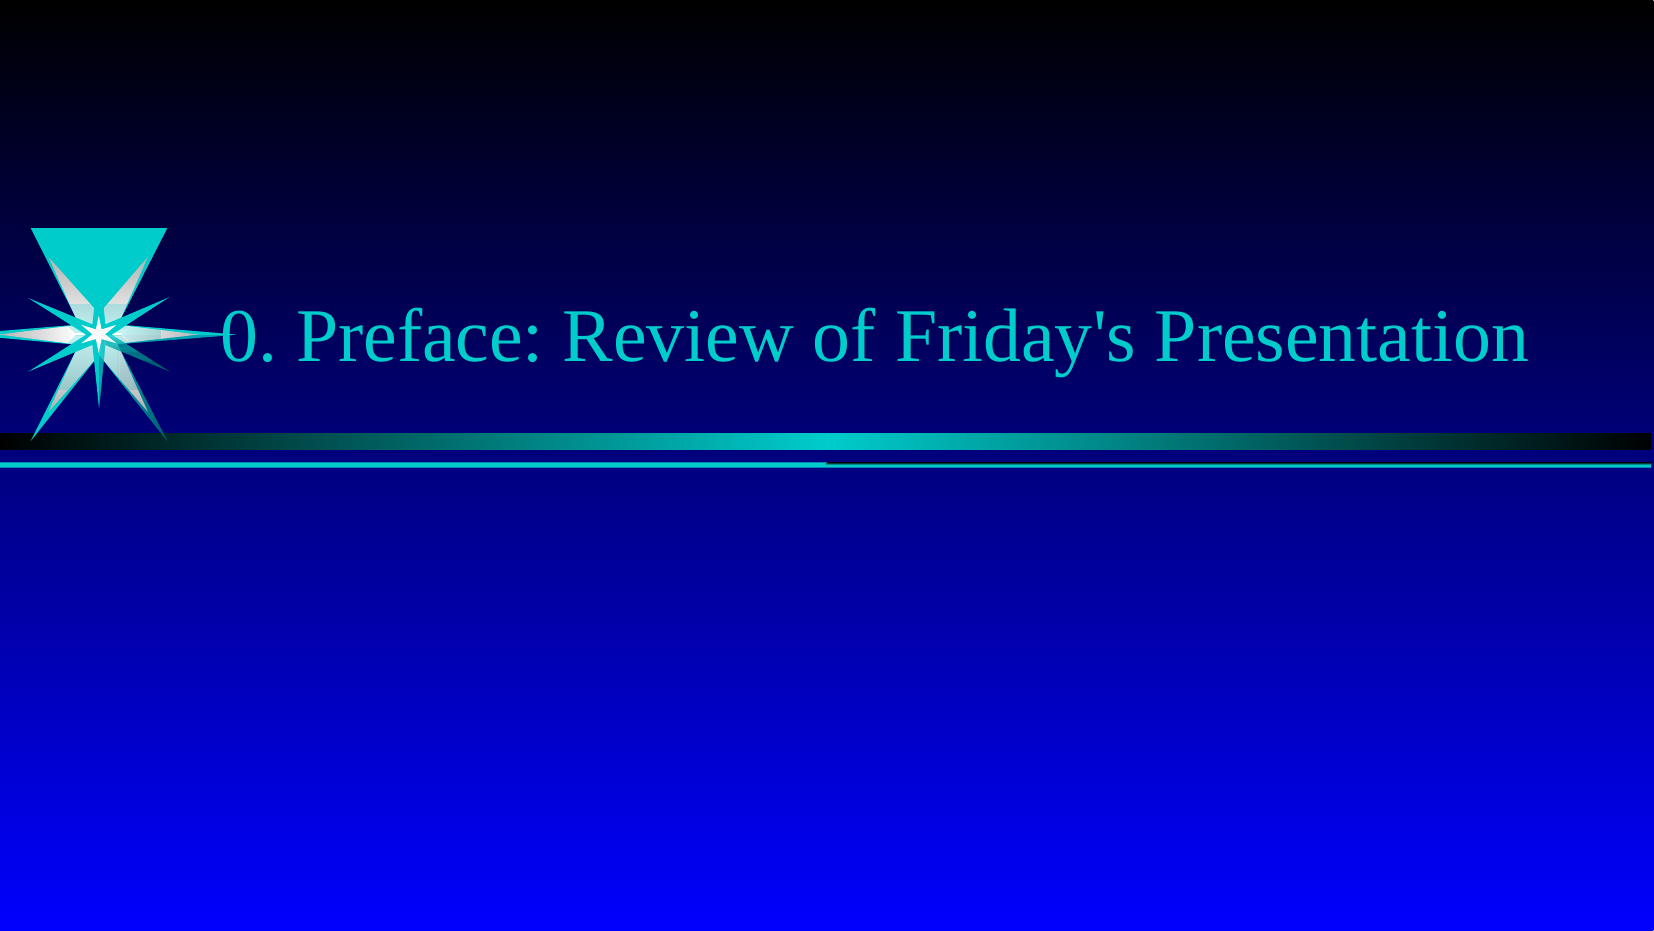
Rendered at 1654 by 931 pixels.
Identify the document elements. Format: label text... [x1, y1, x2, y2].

title 0. Preface: Review of Friday's Presentation [220, 251, 1626, 420]
